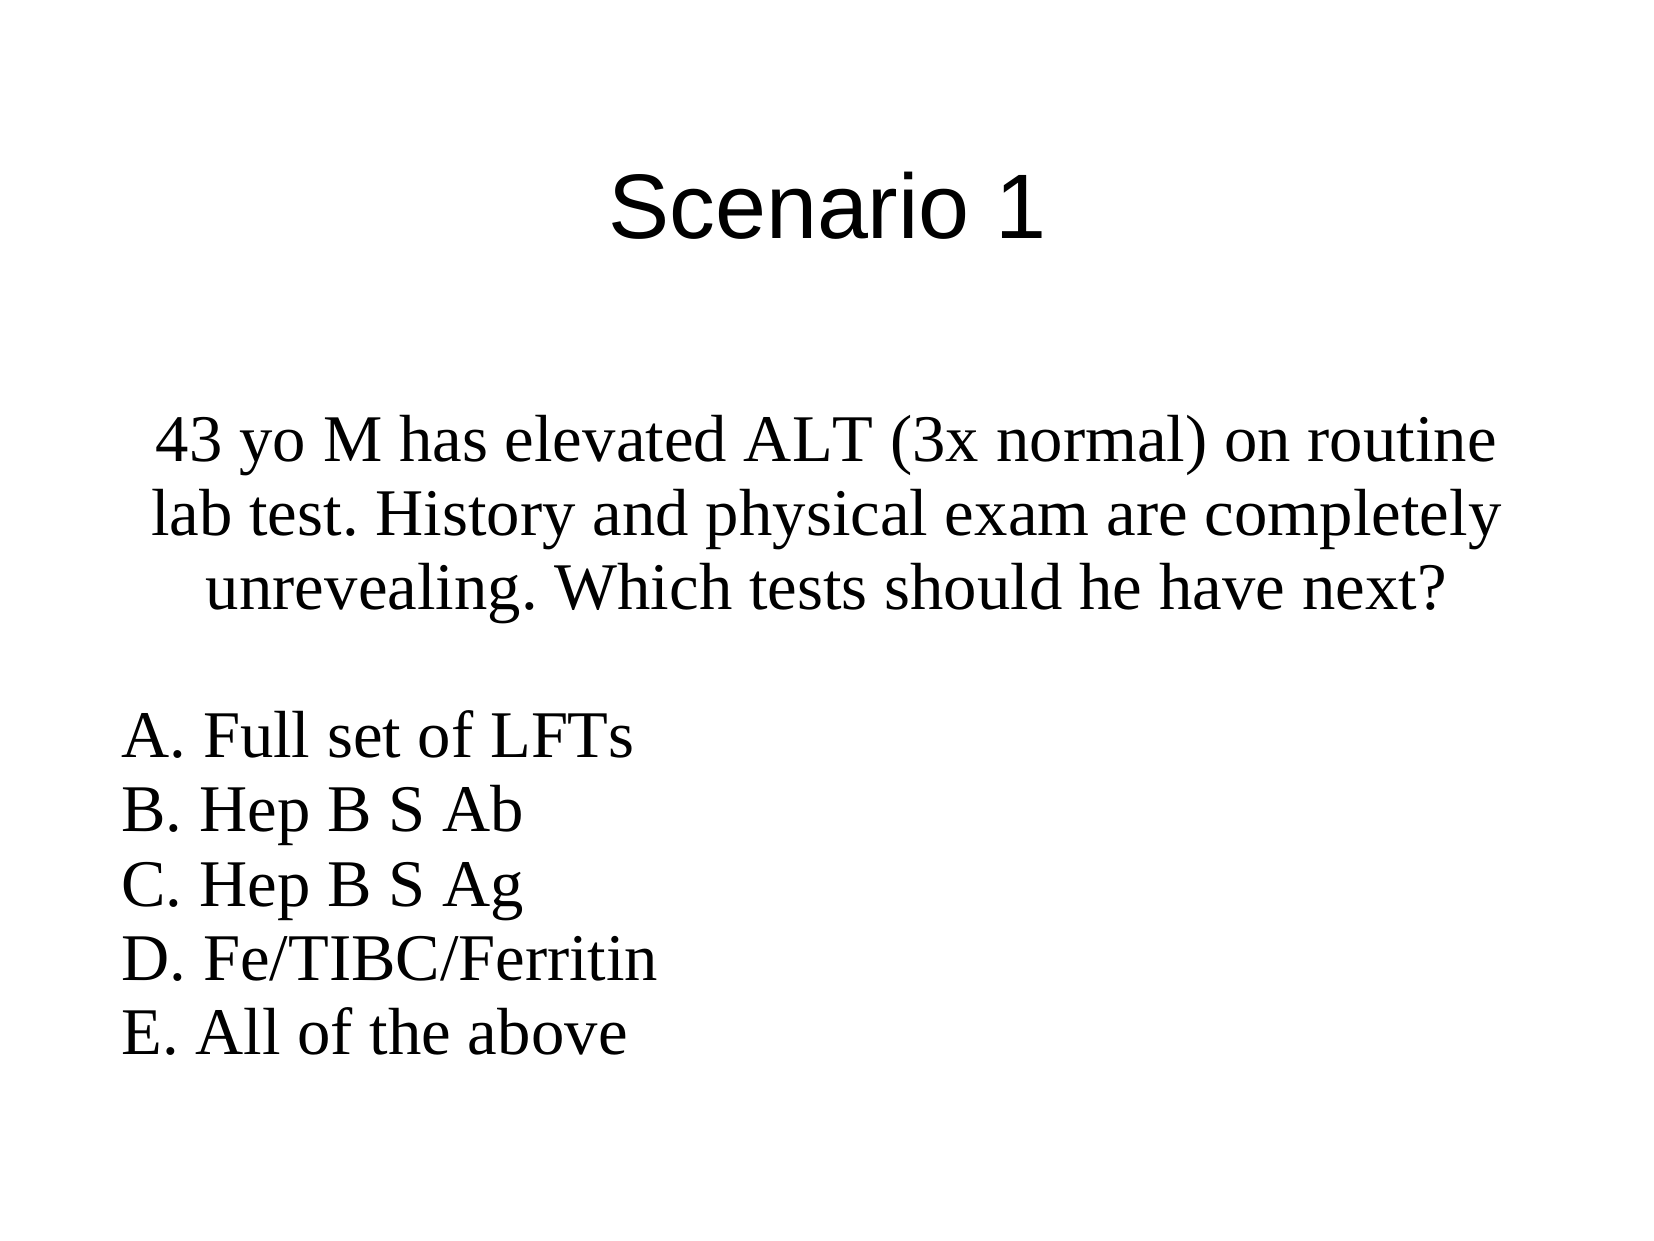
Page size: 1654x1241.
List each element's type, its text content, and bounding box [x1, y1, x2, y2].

subtitle 43 yo M has elevated ALT (3x normal) on routine lab test. History and physical exam are completely unrevealing. Which tests should he have next? A. Full set of LFTs B. Hep B S Ab C. Hep B S Ag D. Fe/TIBC/Ferritin E. All of the above [121, 344, 1534, 1127]
title Scenario 1 [121, 102, 1534, 311]
